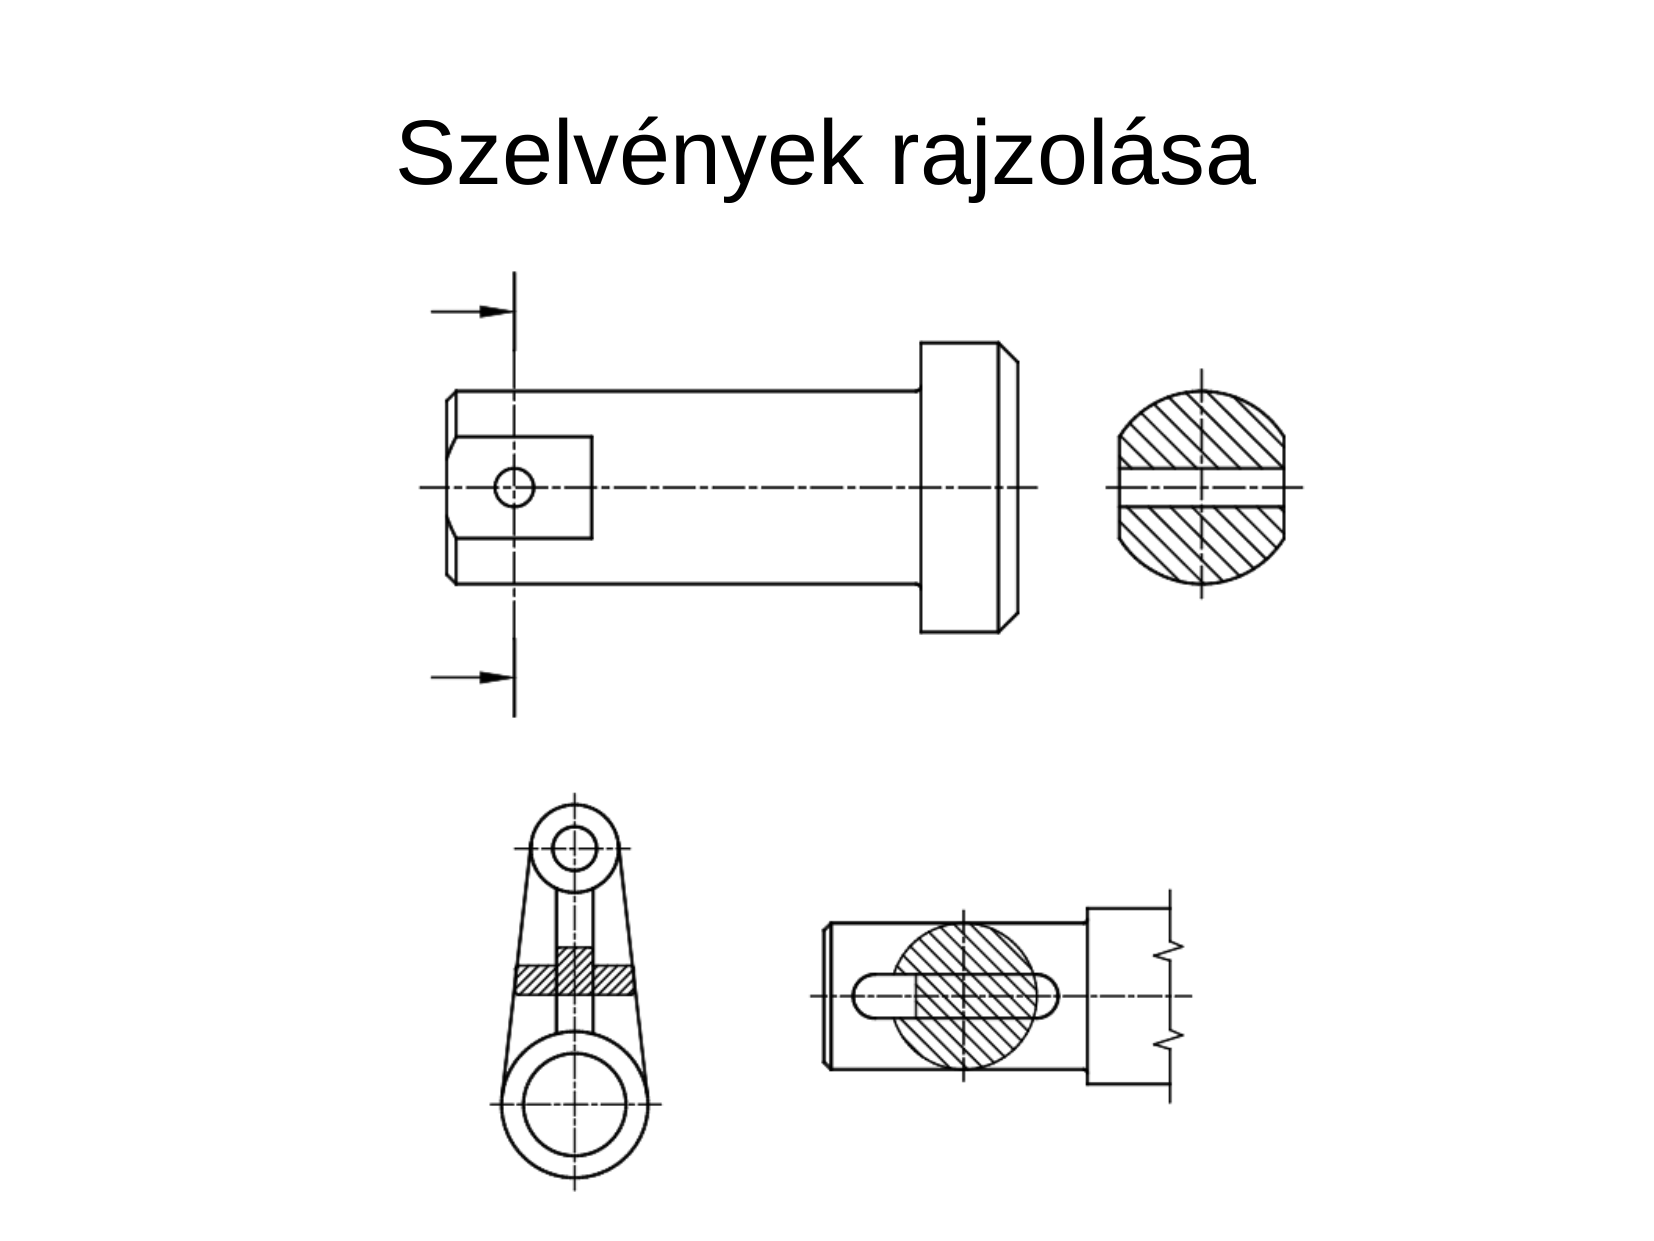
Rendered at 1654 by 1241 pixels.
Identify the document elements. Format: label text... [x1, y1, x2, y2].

picture [482, 779, 1205, 1217]
picture [389, 256, 1314, 743]
title Szelvények rajzolása [82, 49, 1571, 257]
